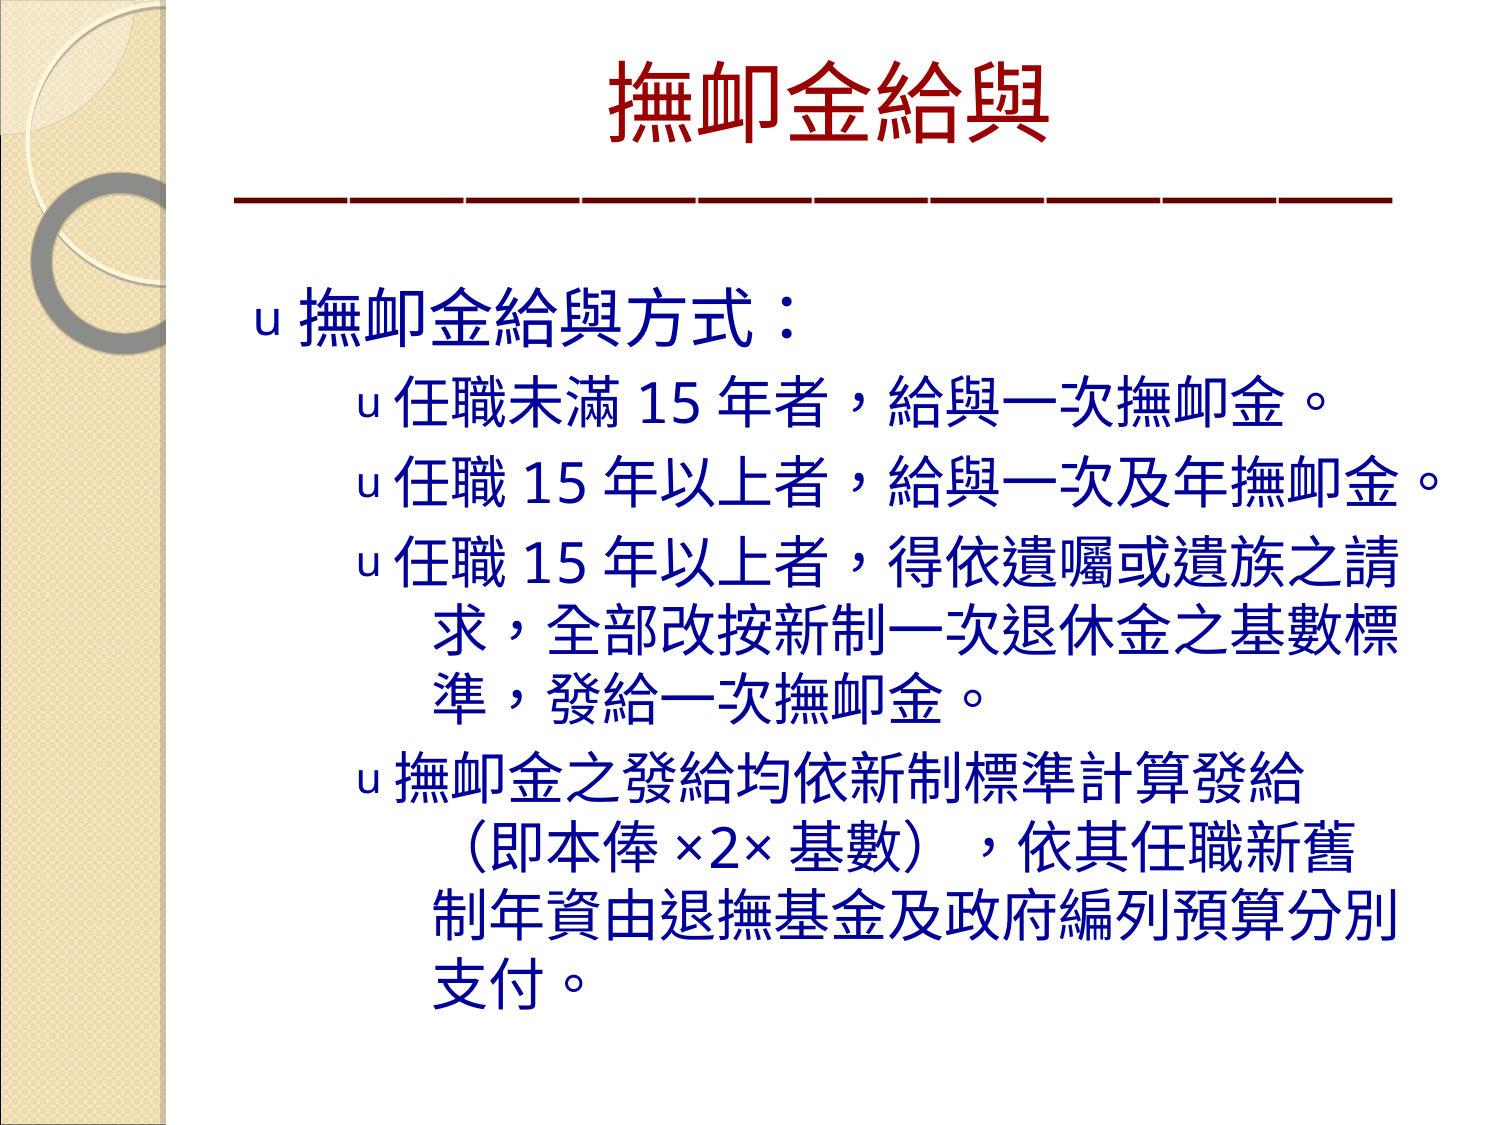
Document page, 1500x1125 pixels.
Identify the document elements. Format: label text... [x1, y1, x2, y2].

picture [234, 192, 1395, 212]
title 撫卹金給與 [234, 16, 1426, 185]
list 撫卹金給與方式： 任職未滿15年者，給與一次撫卹金。 任職15年以上者，給與一次及年撫卹金。 任職15年以上者，得依遺囑或遺族之請求，全部改按新制一次退休金之基數標準，發給一次撫卹金。 撫卹金之發給均依新制標準計算發給（即本俸×2×基數），依其任職新舊制年資由退撫基金及政府編列預算分別支付。 [210, 269, 1426, 1094]
